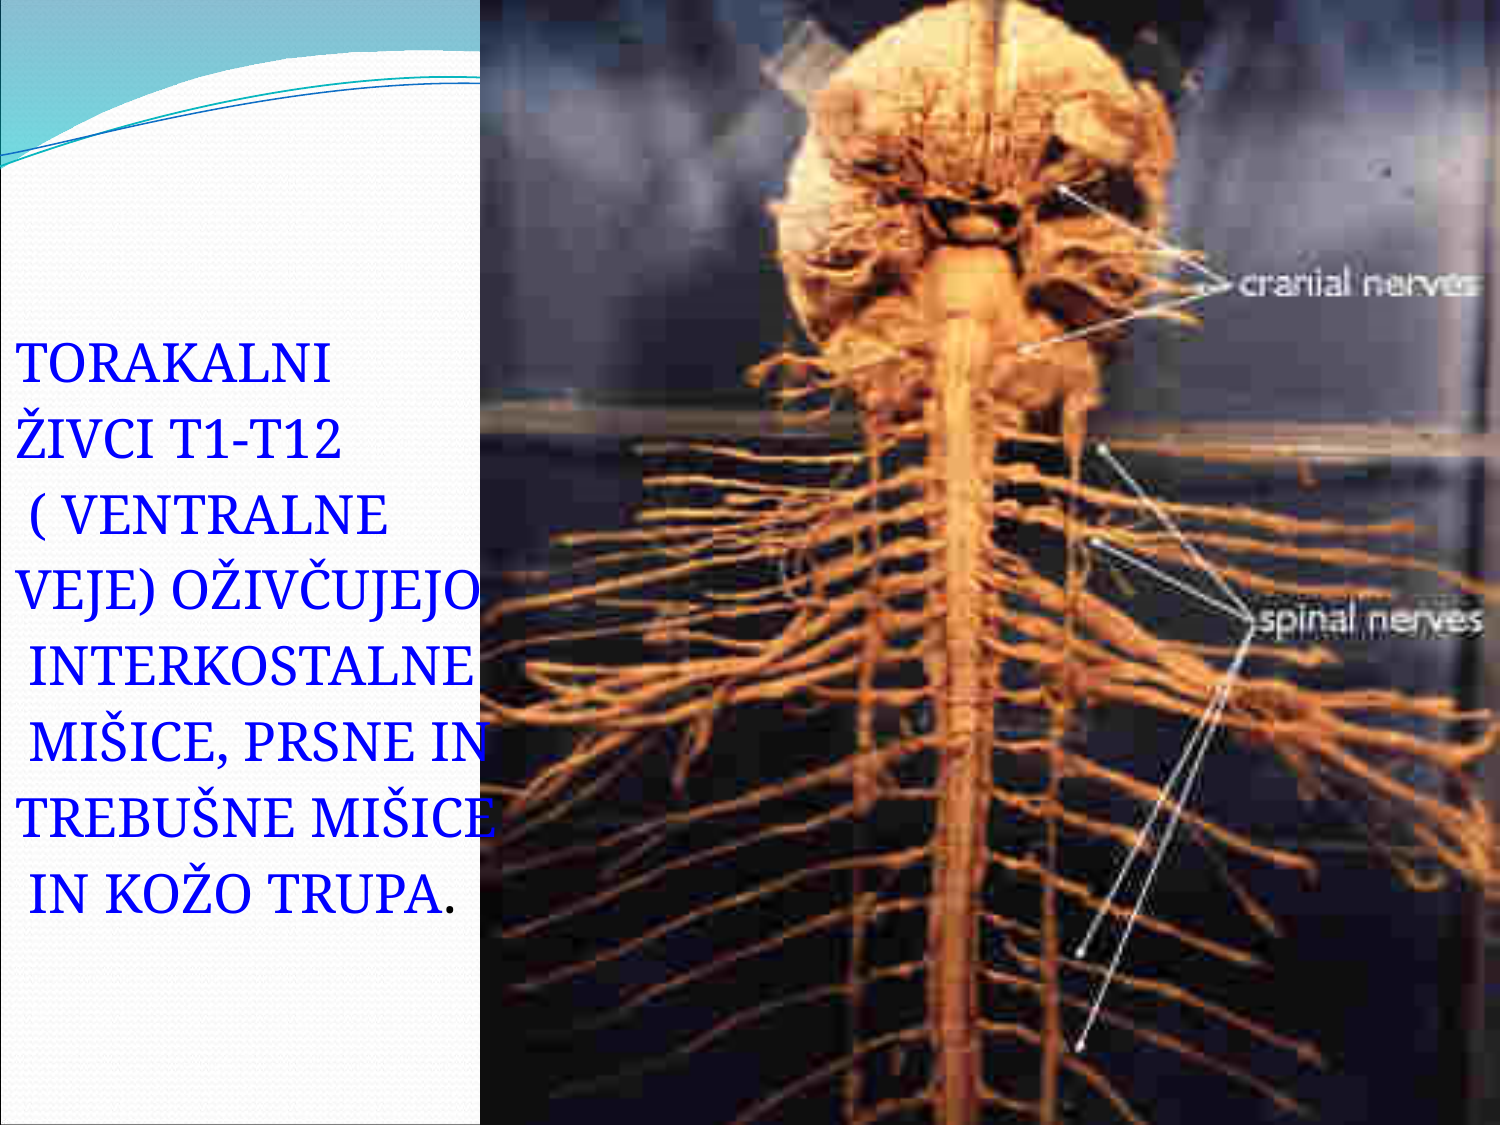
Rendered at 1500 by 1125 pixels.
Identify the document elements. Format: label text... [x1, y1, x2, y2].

picture [0, 0, 1500, 1125]
list TORAKALNI ŽIVCI T1-T12 ( VENTRALNE VEJE) OŽIVČUJEJO INTERKOSTALNE MIŠICE, PRSNE IN TREBUŠNE MIŠICE IN KOŽO TRUPA. [0, 93, 1425, 1038]
